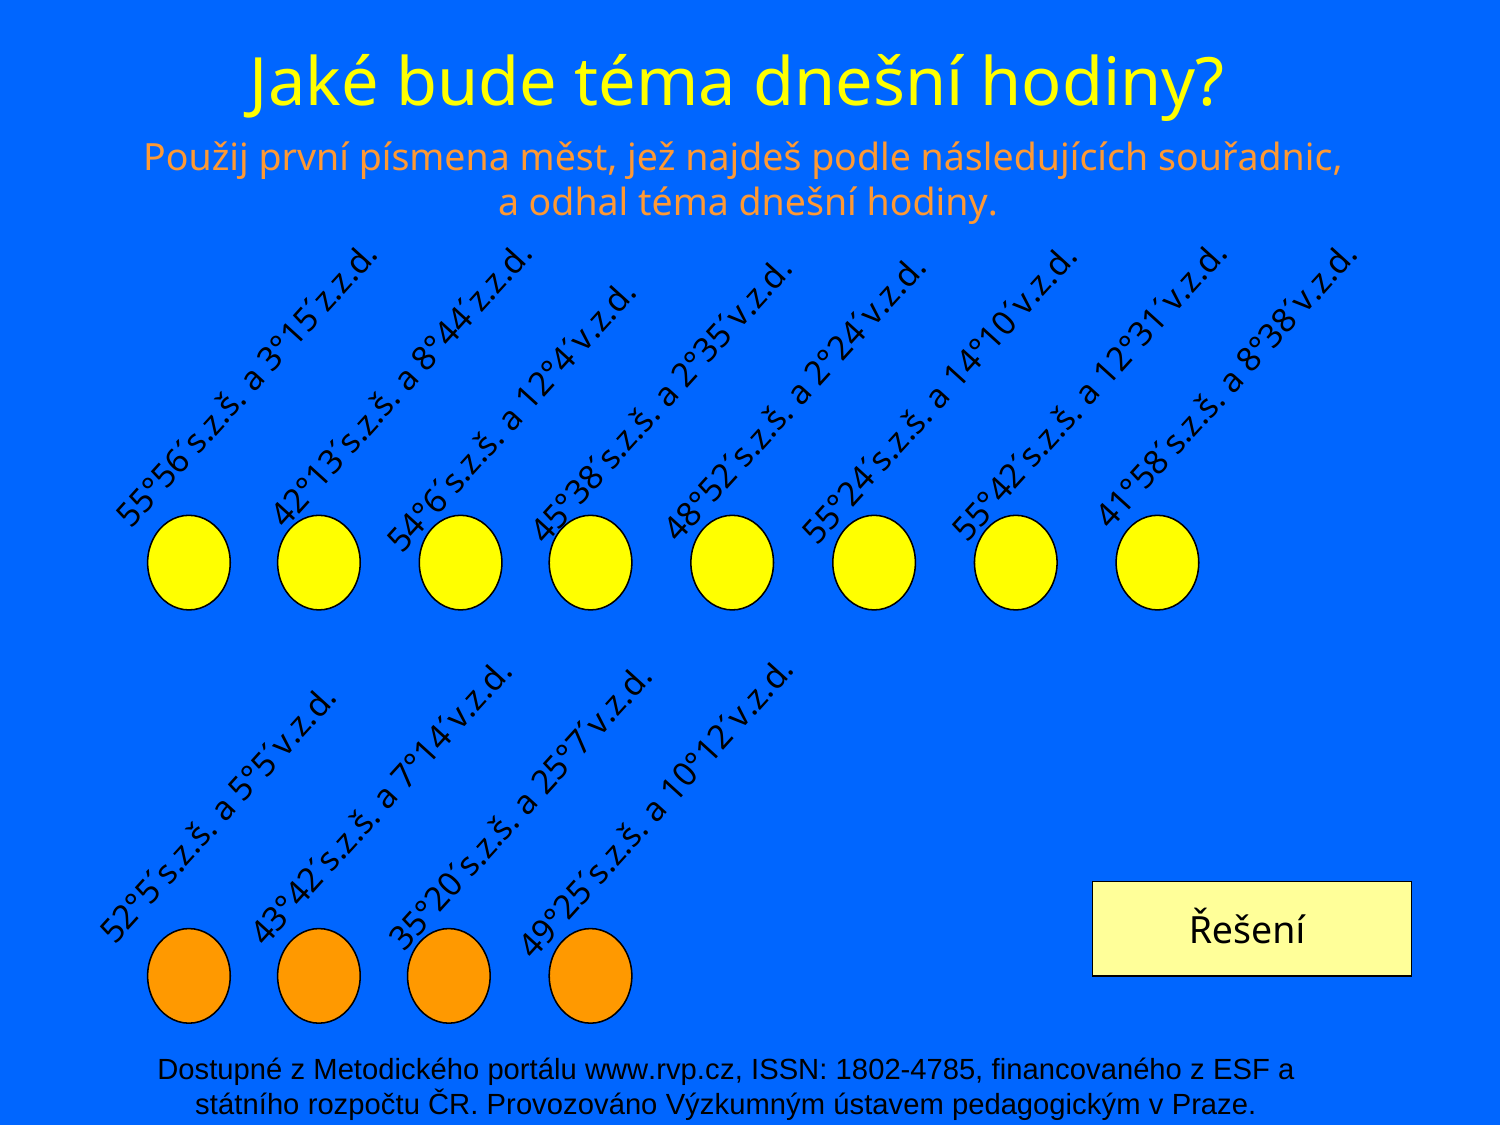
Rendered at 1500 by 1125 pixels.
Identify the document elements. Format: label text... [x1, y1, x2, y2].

text_box [147, 515, 231, 610]
text_box [690, 515, 774, 610]
text_box [832, 515, 916, 610]
text_box Jaké bude téma dnešní hodiny? [235, 30, 1241, 125]
text_box 48°52´s.z.š. a 2°24´v.z.d. [638, 229, 949, 565]
text_box [147, 928, 231, 1024]
text_box [407, 928, 491, 1024]
text_box [549, 928, 632, 1024]
text_box 55°42´s.z.š. a 12°31´v.z.d. [927, 215, 1251, 564]
text_box 45°38´s.z.š. a 2°35´v.z.d. [505, 231, 816, 566]
text_box 43°42´s.z.š. a 7°14´v.z.d. [224, 633, 536, 968]
text_box [277, 928, 361, 1024]
text_box Použij první písmena měst, jež najdeš podle následujících souřadnic, a odhal téma dnešní hodiny. [128, 125, 1369, 231]
text_box 55°24´s.z.š. a 14°10´v.z.d. [776, 218, 1100, 568]
text_box 41°58´s.z.š. a 8°38´v.z.d. [1070, 216, 1381, 551]
text_box [277, 515, 361, 610]
text_box Řešení [1092, 881, 1412, 977]
text_box 42°13´s.z.š. a 8°44´z.z.d. [245, 216, 555, 550]
text_box 55°56´s.z.š. a 3°15´z.z.d. [91, 216, 401, 551]
text_box 35°20´s.z.š. a 25°7´v.z.d. [364, 638, 675, 974]
text_box 49°25´s.z.š. a 10°12´v.z.d. [493, 632, 817, 981]
text_box 52°5´s.z.š. a 5°5´v.z.d. [74, 659, 360, 967]
text_box 54°6´s.z.š. a 12°4´v.z.d. [361, 254, 660, 576]
text_box [974, 515, 1058, 610]
text_box Dostupné z Metodického portálu www.rvp.cz, ISSN: 1802-4785, financovaného z ESF a státního rozpočtu ČR. Provozováno Výzkumným ústavem pedagogickým v Praze. [105, 1042, 1348, 1103]
text_box [1116, 515, 1199, 610]
text_box [419, 515, 502, 610]
text_box [549, 515, 632, 610]
